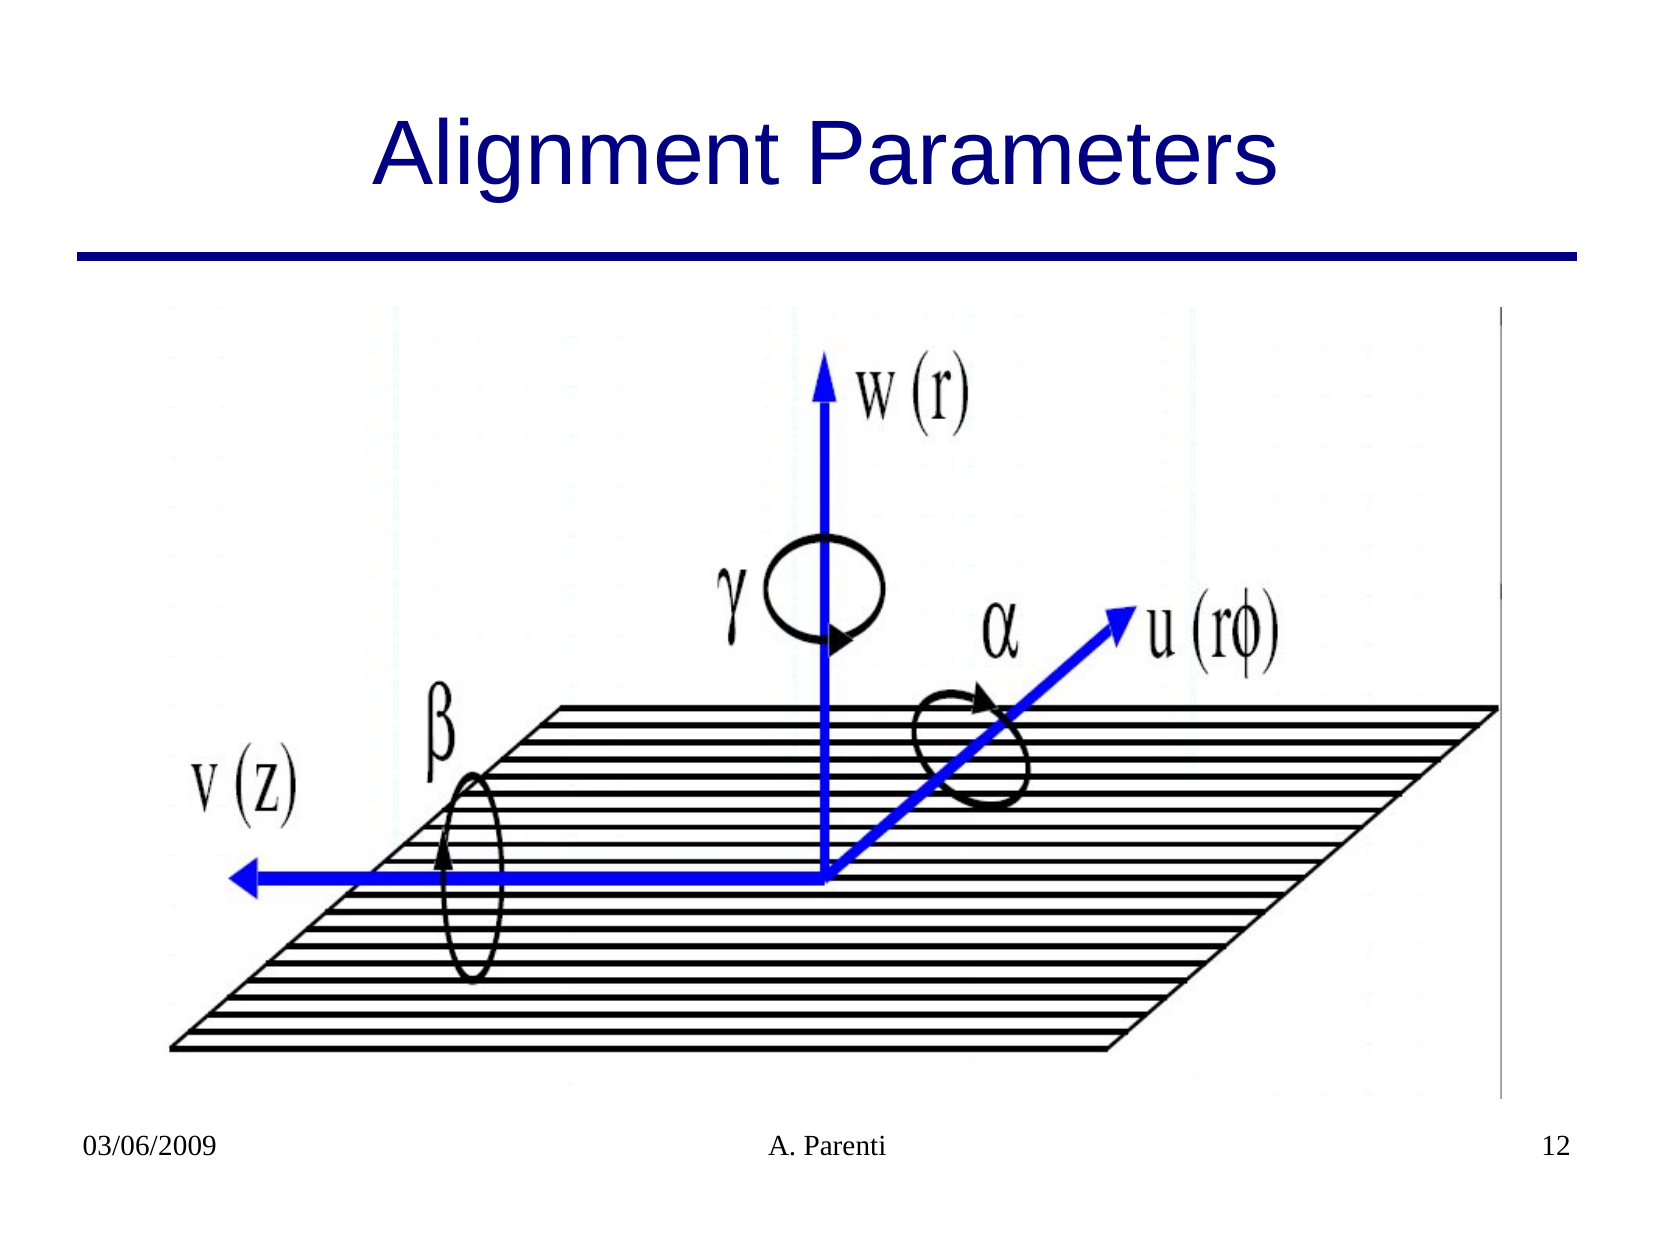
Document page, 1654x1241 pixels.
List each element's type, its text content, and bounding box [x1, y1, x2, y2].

picture [151, 307, 1502, 1099]
title Alignment Parameters [82, 56, 1571, 250]
